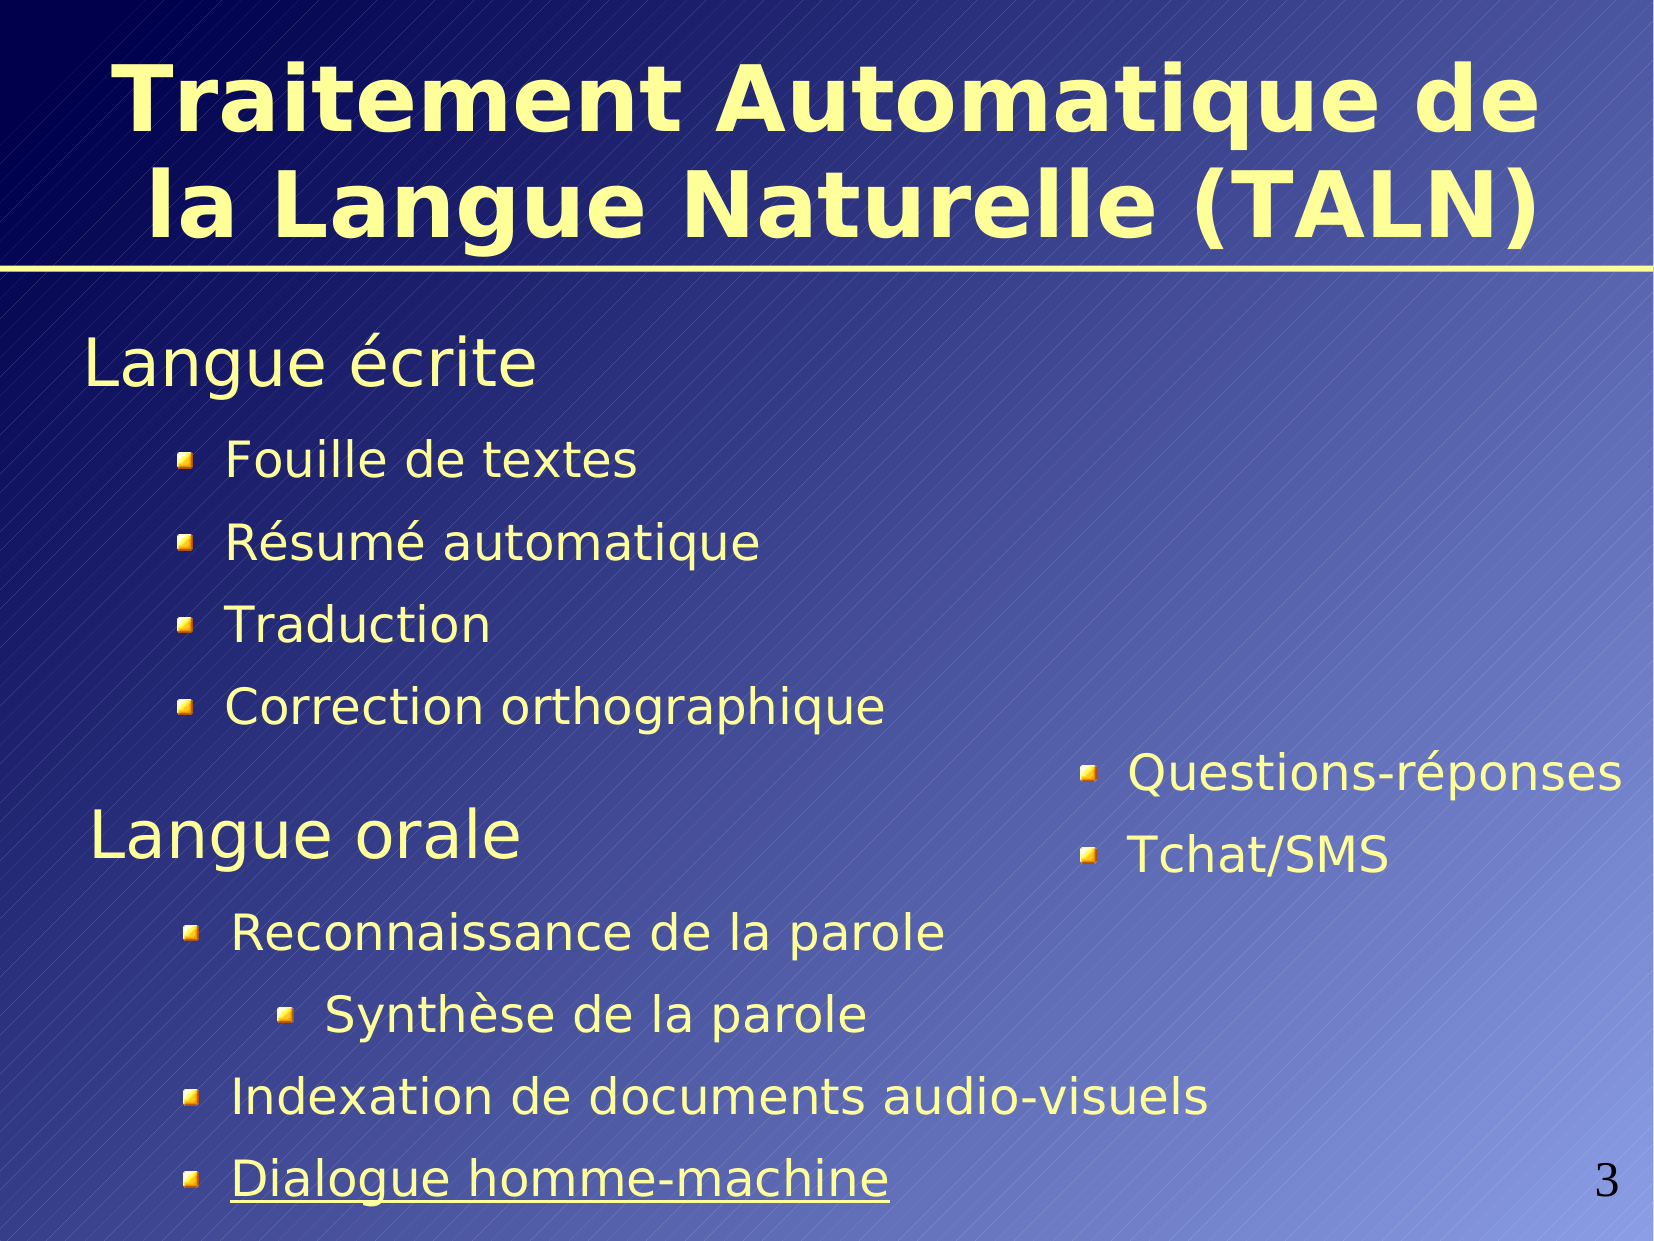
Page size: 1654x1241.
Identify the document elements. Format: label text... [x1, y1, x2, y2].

list Langue orale Reconnaissance de la parole Synthèse de la parole Indexation de documents audio-visuels Dialogue homme-machine [88, 797, 1625, 1212]
list Questions-réponses Tchat/SMS [891, 744, 1654, 981]
text_box 3 [1594, 1151, 1620, 1208]
list Langue écrite Fouille de textes Résumé automatique Traduction Correction orthographique [82, 324, 1625, 739]
title Traitement Automatique de la Langue Naturelle (TALN) [82, 46, 1571, 260]
